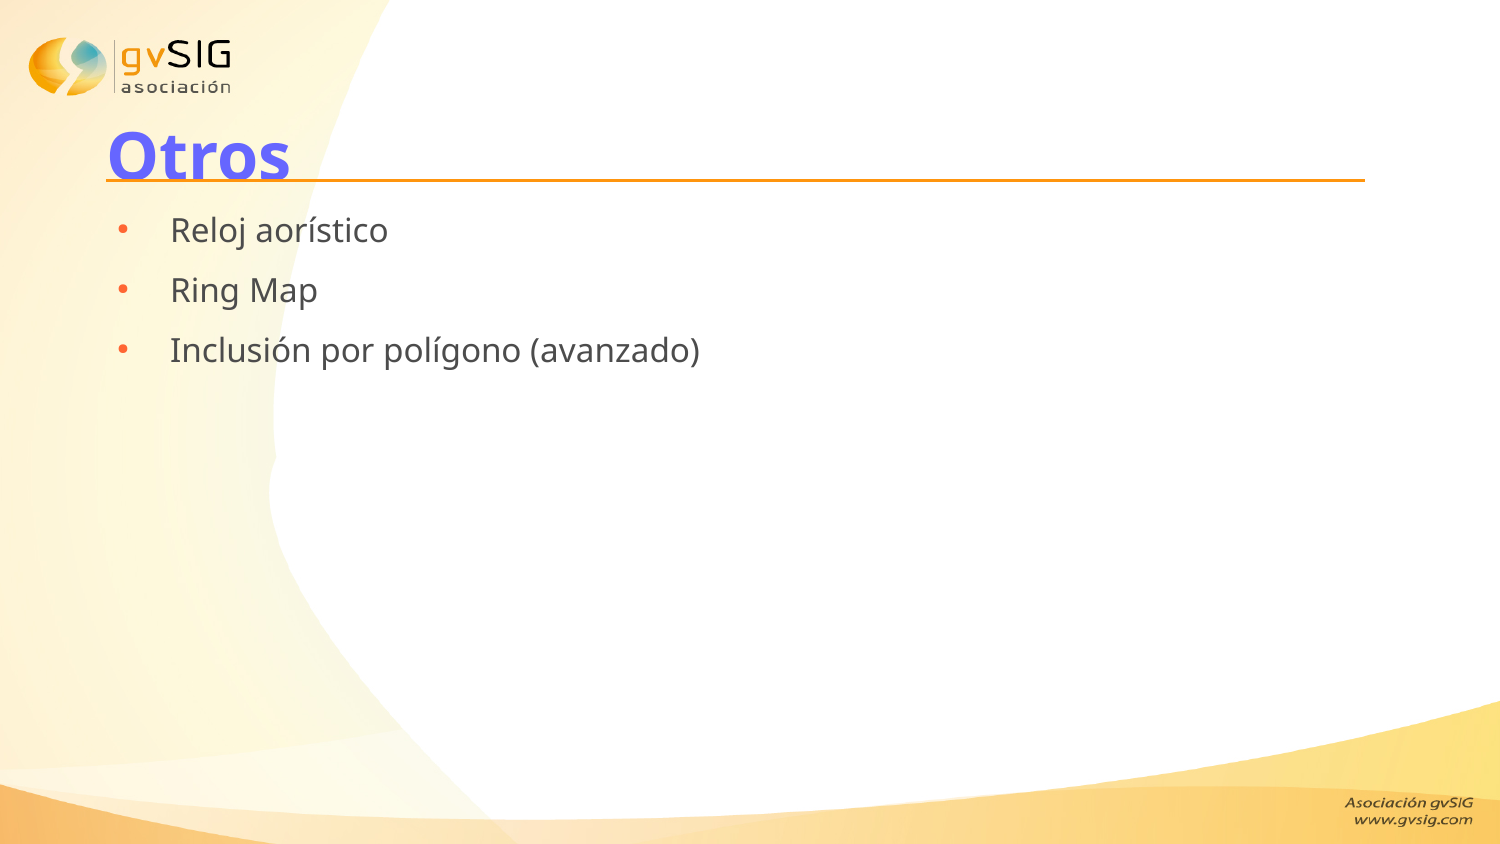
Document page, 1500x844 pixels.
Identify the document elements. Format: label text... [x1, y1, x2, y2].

list Reloj aorístico Ring Map Inclusión por polígono (avanzado) [99, 129, 1359, 770]
title Otros [106, 115, 1457, 193]
picture [0, 0, 1500, 844]
